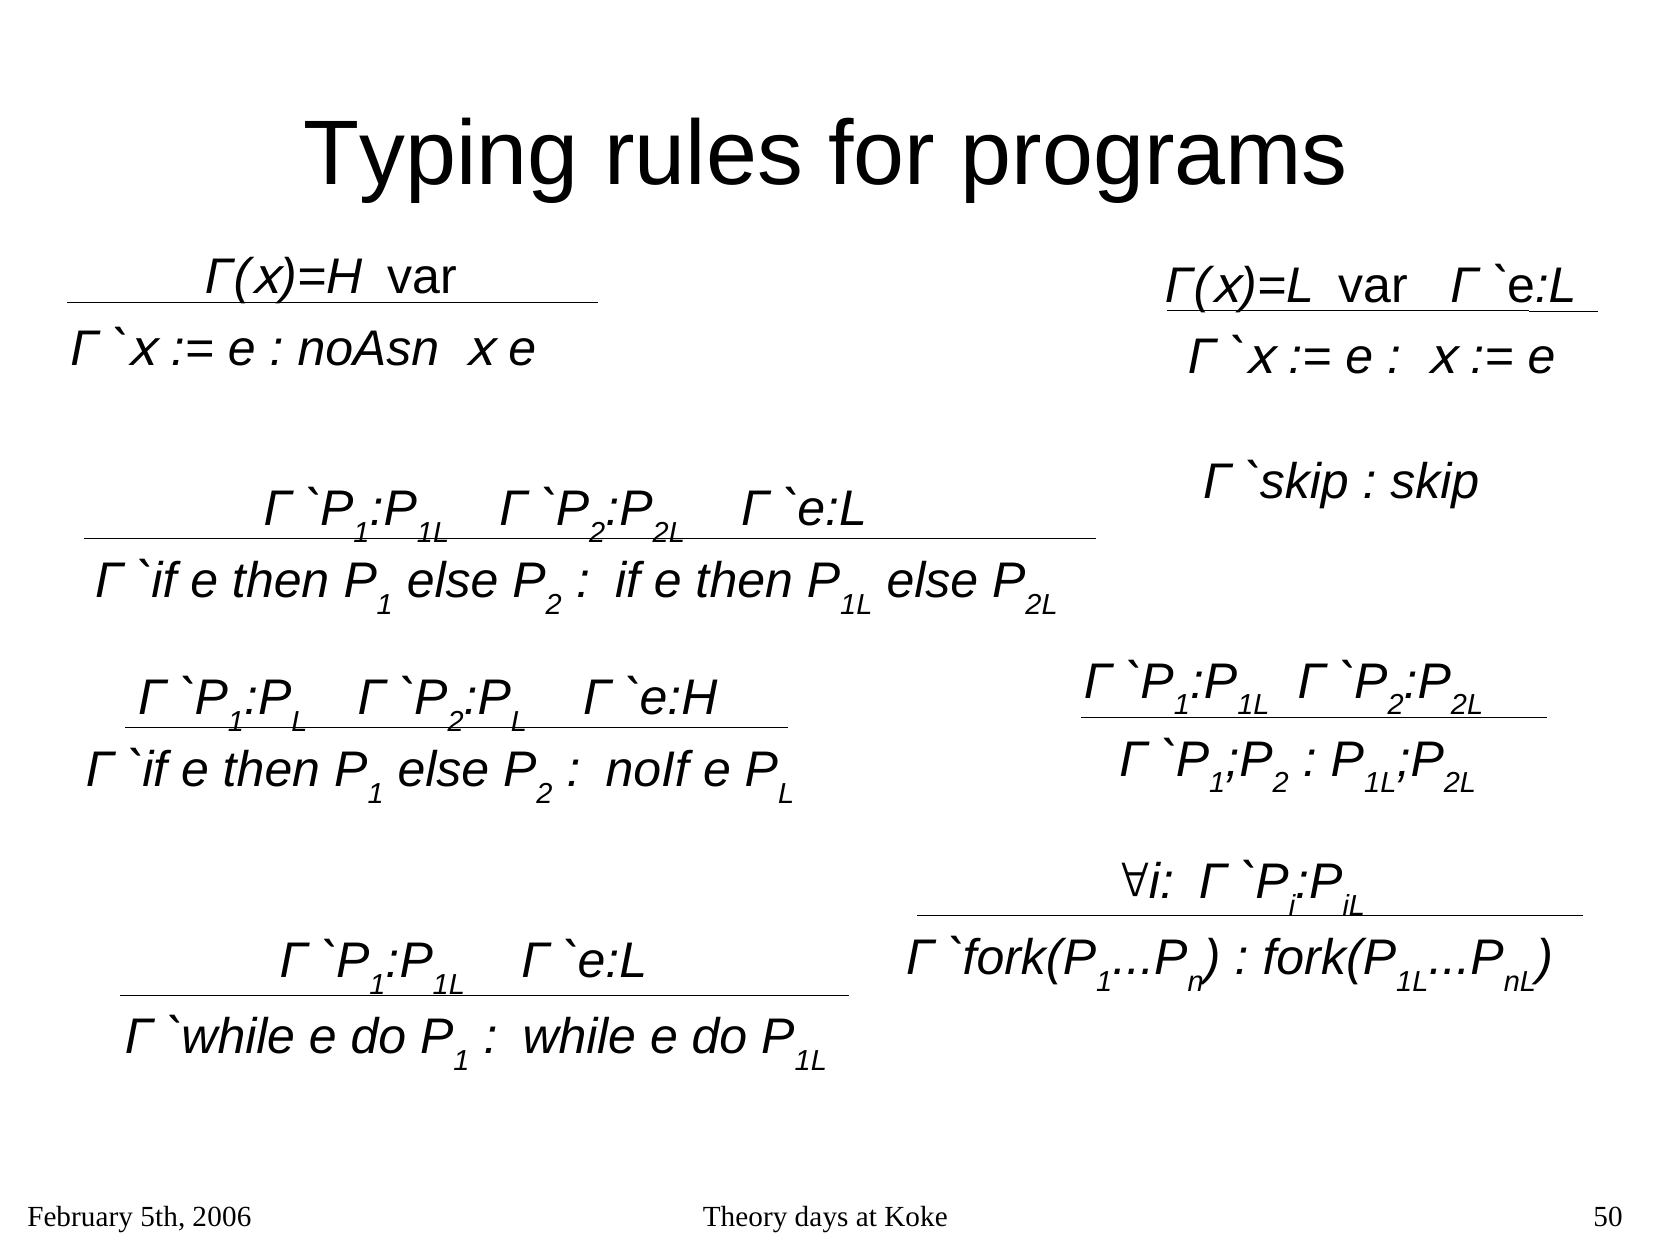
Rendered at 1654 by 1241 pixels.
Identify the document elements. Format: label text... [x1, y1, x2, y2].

text_box Γ `if e then P1 else P2 : if e then P1L else P2L [80, 536, 1100, 646]
text_box i: Γ `Pi:PiL [1098, 837, 1401, 913]
text_box Γ `fork(P1...Pn) : fork(P1L...PnL) [891, 913, 1609, 1022]
text_box Γ(x)=H var [190, 233, 475, 302]
text_box Γ `if e then P1 else P2 : noIf e PL [70, 725, 842, 835]
text_box Γ `P1:P1L Γ `P2:P2L Γ `e:L [248, 464, 932, 536]
text_box Γ `P1:P1L Γ `P2:P2L [1069, 637, 1559, 747]
title Typing rules for programs [82, 49, 1571, 257]
text_box Γ `P1;P2 : P1L;P2L [1104, 718, 1523, 825]
text_box Γ `skip : skip [1188, 437, 1526, 546]
text_box Γ `x := e : noAsn x e [55, 304, 610, 413]
text_box Γ `while e do P1 : while e do P1L [110, 993, 860, 1102]
text_box Γ `x := e : x := e [1173, 312, 1593, 422]
text_box Γ `P1:P1L Γ `e:L [264, 917, 705, 993]
text_box Γ `P1:PL Γ `P2:PL Γ `e:H [123, 653, 790, 725]
text_box Γ(x)=L var Γ `e:L [1150, 241, 1616, 350]
